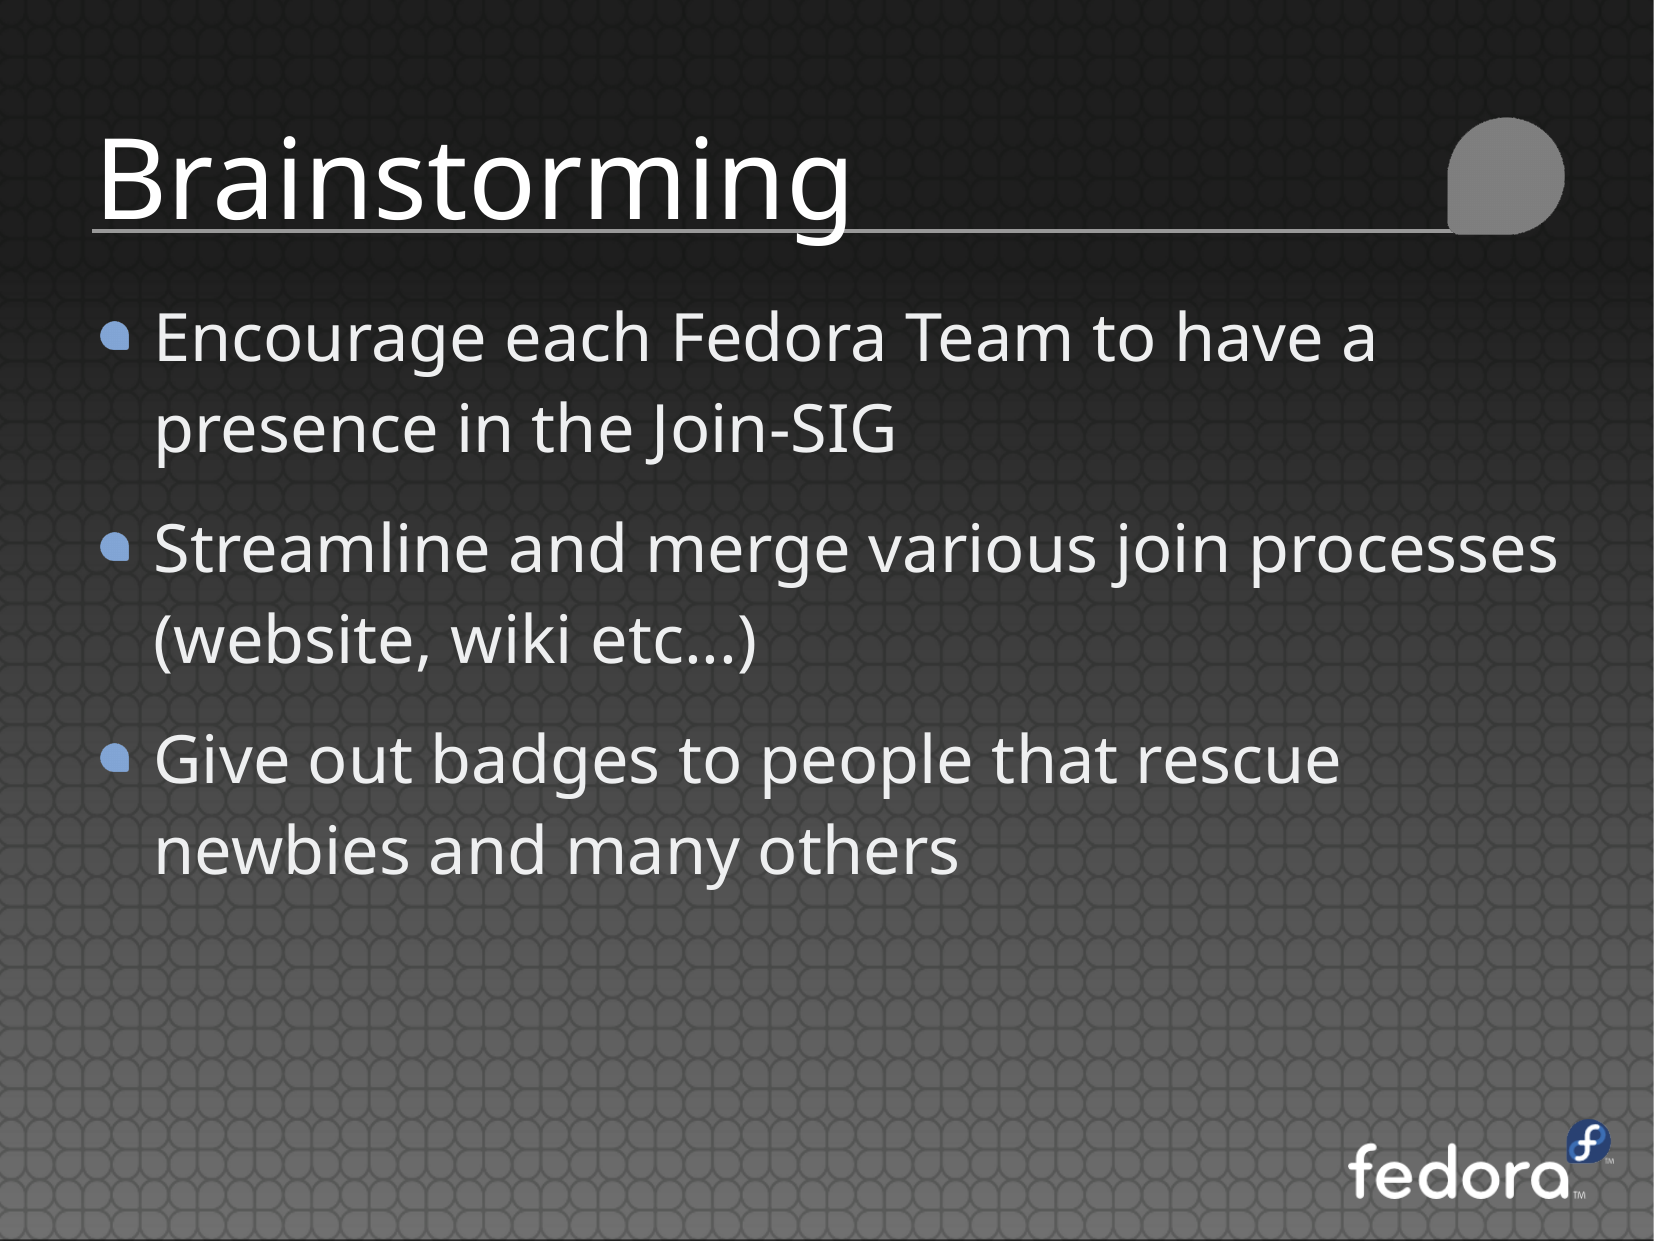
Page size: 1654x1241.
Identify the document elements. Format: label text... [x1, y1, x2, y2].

picture [0, 0, 1654, 1241]
title Brainstorming [94, 100, 1426, 251]
list Encourage each Fedora Team to have a presence in the Join-SIG Streamline and merge various join processes (website, wiki etc...) Give out badges to people that rescue newbies and many others [82, 290, 1571, 1094]
